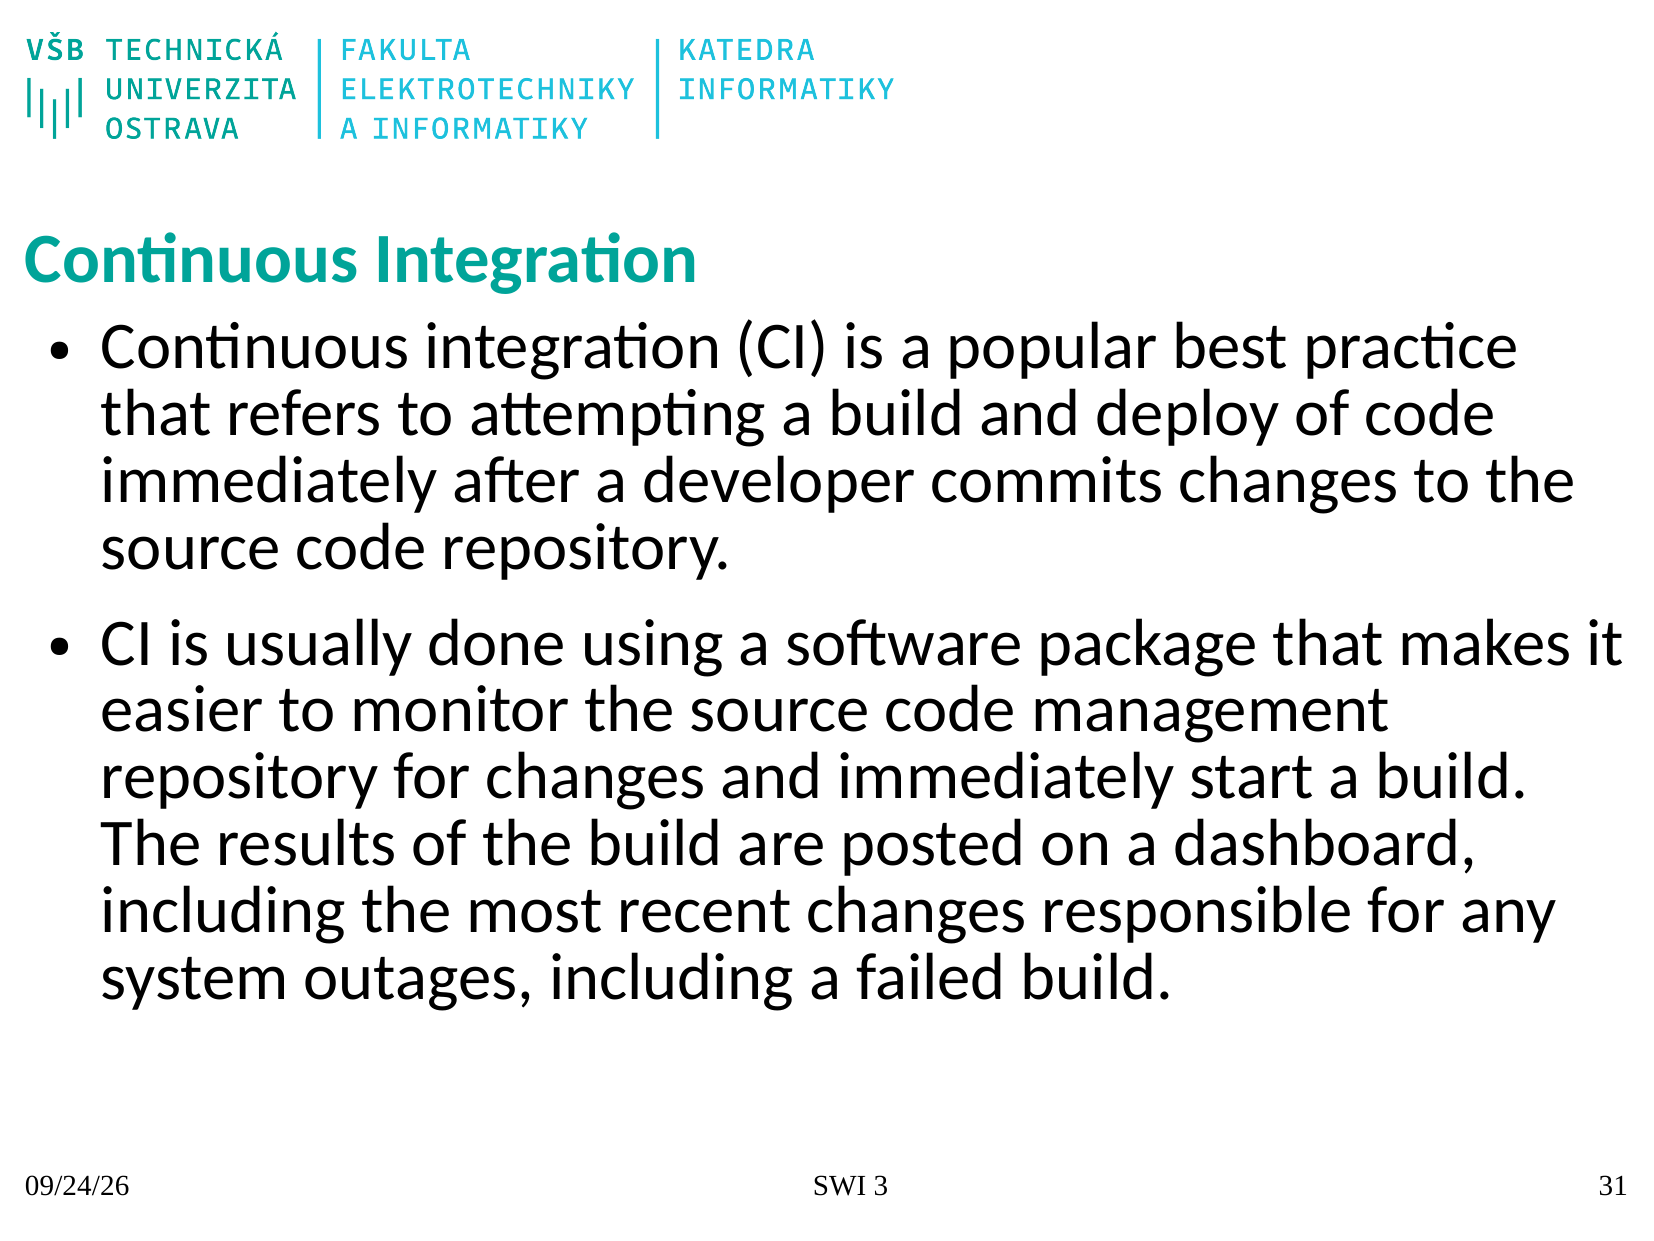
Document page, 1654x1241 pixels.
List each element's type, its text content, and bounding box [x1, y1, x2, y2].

list Continuous integration (CI) is a popular best practice that refers to attempting a build and deploy of code immediately after a developer commits changes to the source code repository. CI is usually done using a software package that makes it easier to monitor the source code management repository for changes and immediately start a build. The results of the build are posted on a dashboard, including the most recent changes responsible for any system outages, including a failed build. [30, 318, 1629, 1146]
title Continuous Integration [24, 169, 1629, 300]
picture [26, 31, 894, 139]
